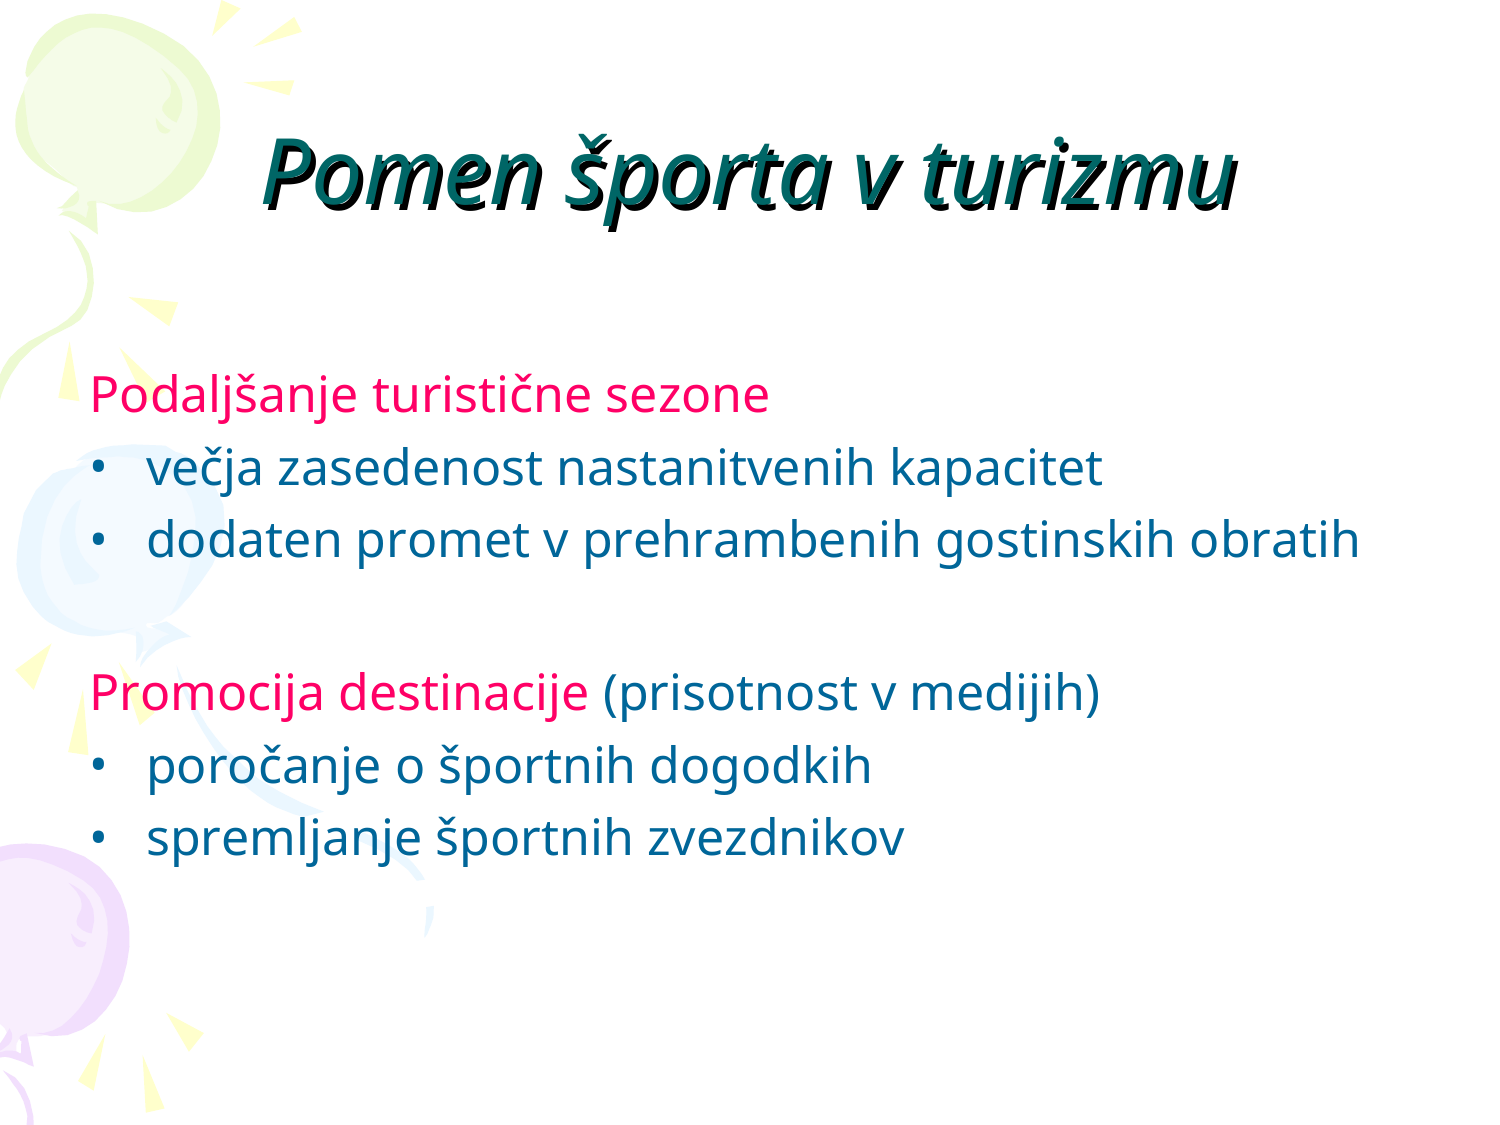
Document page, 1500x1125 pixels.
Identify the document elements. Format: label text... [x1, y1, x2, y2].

list Podaljšanje turistične sezone večja zasedenost nastanitvenih kapacitet dodaten promet v prehrambenih gostinskih obratih Promocija destinacije (prisotnost v medijih) poročanje o športnih dogodkih spremljanje športnih zvezdnikov [75, 262, 1426, 994]
title Pomen športa v turizmu [72, 16, 1426, 233]
